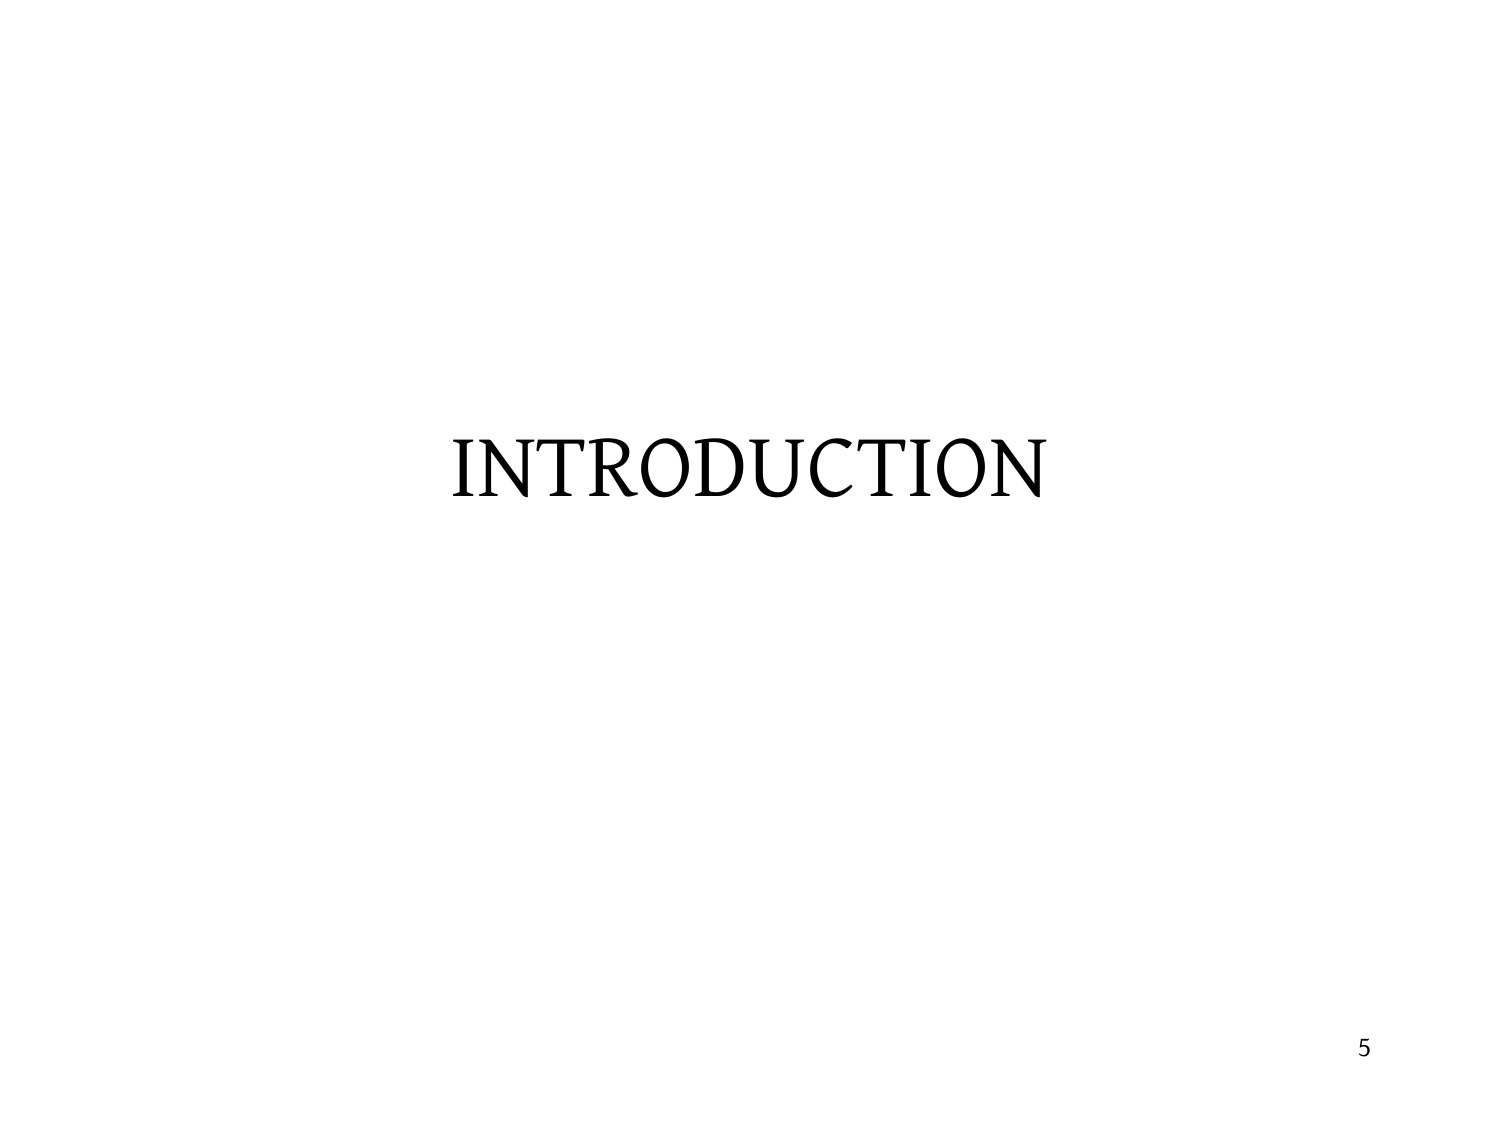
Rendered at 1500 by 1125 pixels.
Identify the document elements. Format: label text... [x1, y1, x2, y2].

title INTRODUCTION [112, 375, 1388, 563]
